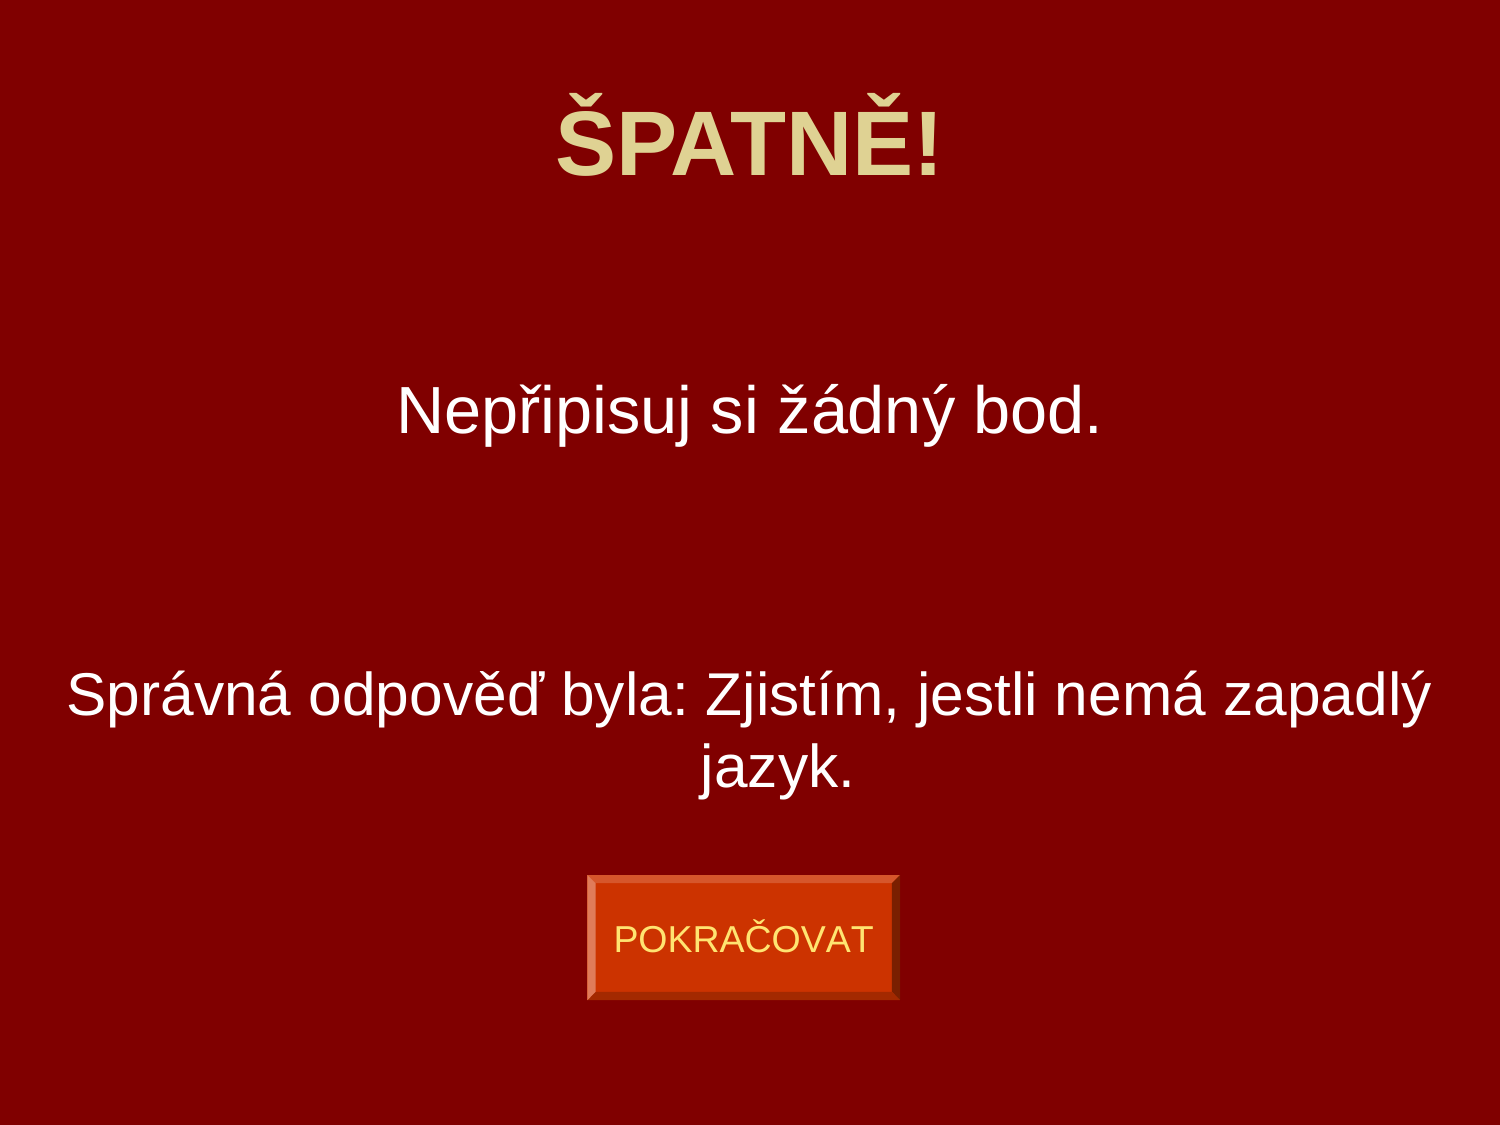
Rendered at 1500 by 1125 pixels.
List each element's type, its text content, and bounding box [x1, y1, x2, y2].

title ŠPATNĚ! [75, 45, 1426, 233]
text_box Ránu polévat vodou. [589, 875, 899, 884]
text_box POKRAČOVAT [596, 884, 891, 991]
list Nepřipisuj si žádný bod. Správná odpověď byla: Zjistím, jestli nemá zapadlý jazyk. [0, 262, 1500, 1006]
